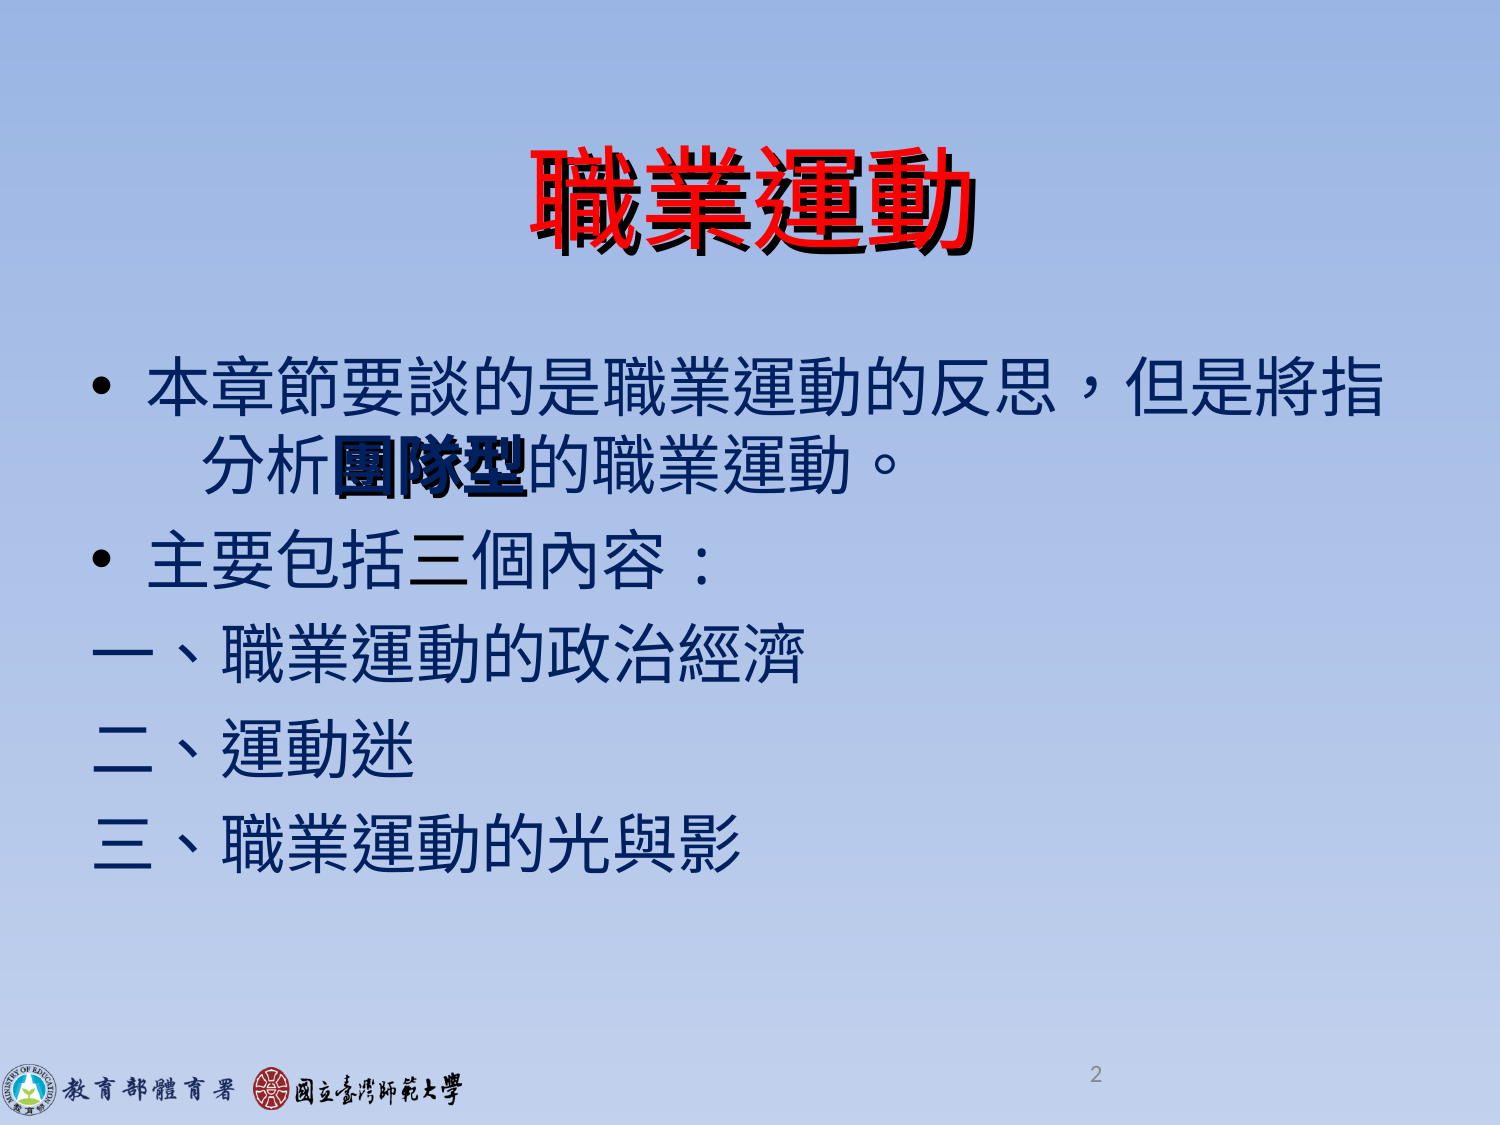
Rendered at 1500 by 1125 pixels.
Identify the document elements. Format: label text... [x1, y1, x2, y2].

text_box [1074, 1042, 1426, 1103]
list 本章節要談的是職業運動的反思，但是將指分析團隊型的職業運動。 主要包括三個內容: 一、職業運動的政治經濟 二、運動迷 三、職業運動的光與影 [75, 338, 1426, 1006]
title 職業運動 [76, 101, 1427, 290]
